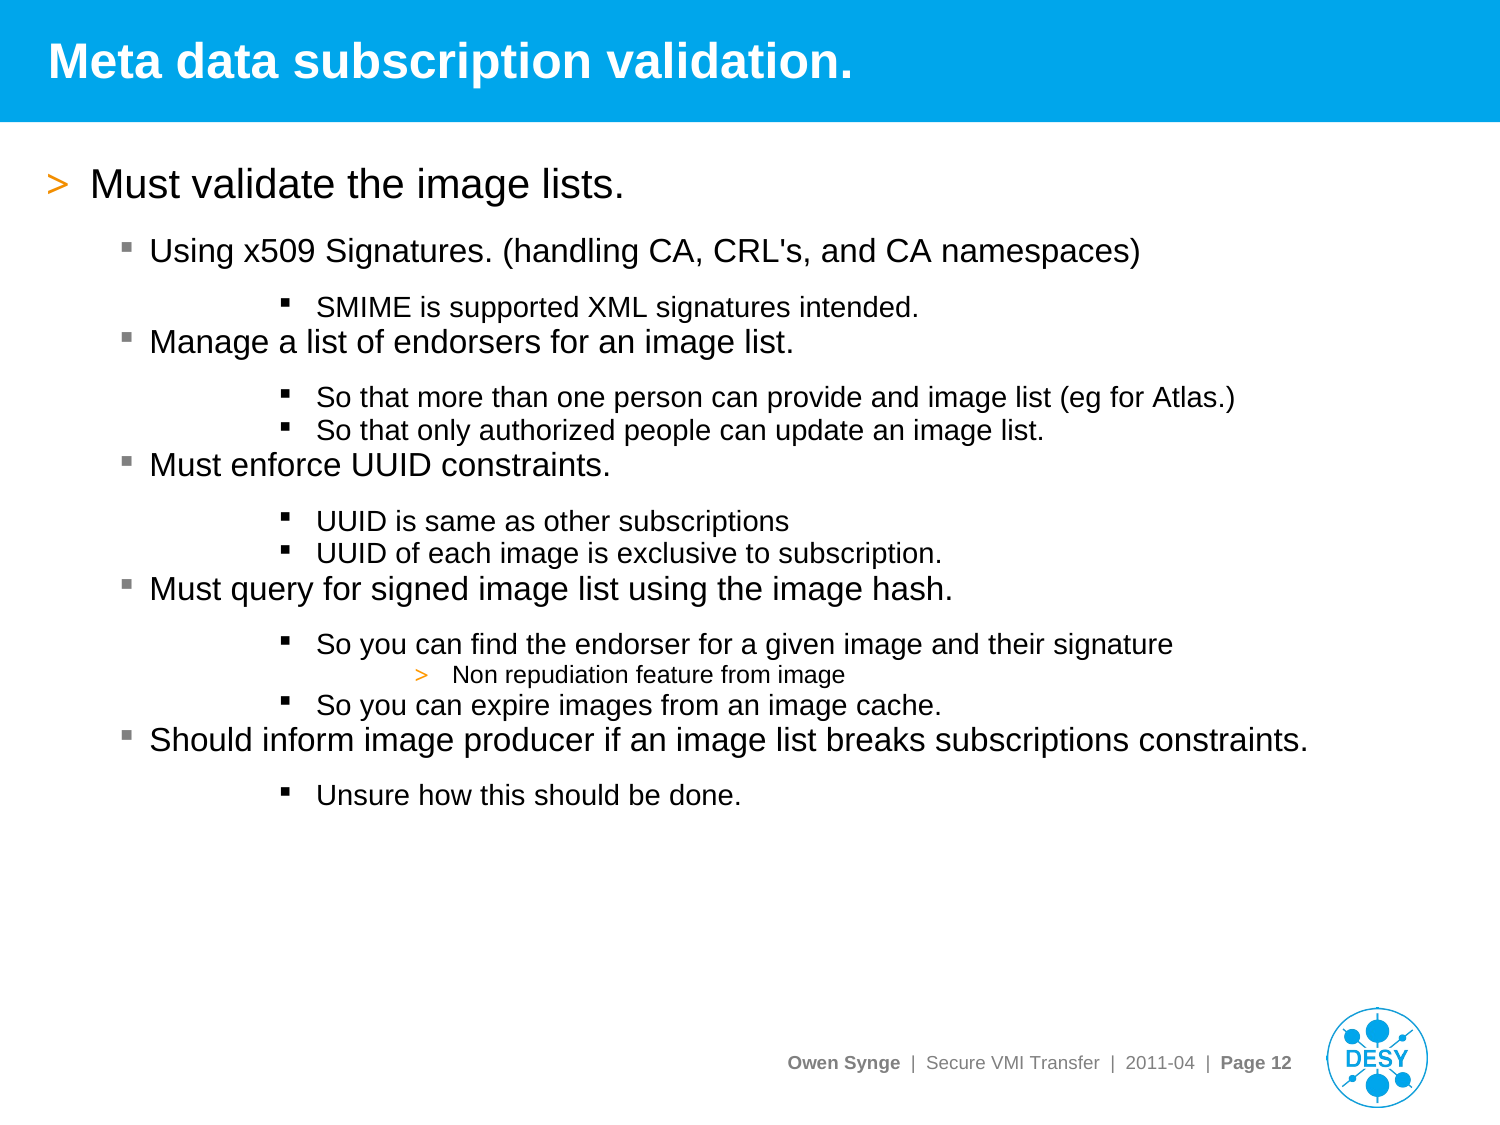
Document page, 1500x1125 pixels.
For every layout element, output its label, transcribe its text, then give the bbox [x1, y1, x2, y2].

list Must validate the image lists. Using x509 Signatures. (handling CA, CRL's, and CA namespaces) SMIME is supported XML signatures intended. Manage a list of endorsers for an image list. So that more than one person can provide and image list (eg for Atlas.) So that only authorized people can update an image list. Must enforce UUID constraints. UUID is same as other subscriptions UUID of each image is exclusive to subscription. Must query for signed image list using the image hash. So you can find the endorser for a given image and their signature Non repudiation feature from image So you can expire images from an image cache. Should inform image producer if an image list breaks subscriptions constraints. Unsure how this should be done. [46, 160, 1444, 889]
title Meta data subscription validation. [47, 24, 1446, 99]
picture [1326, 1007, 1428, 1108]
